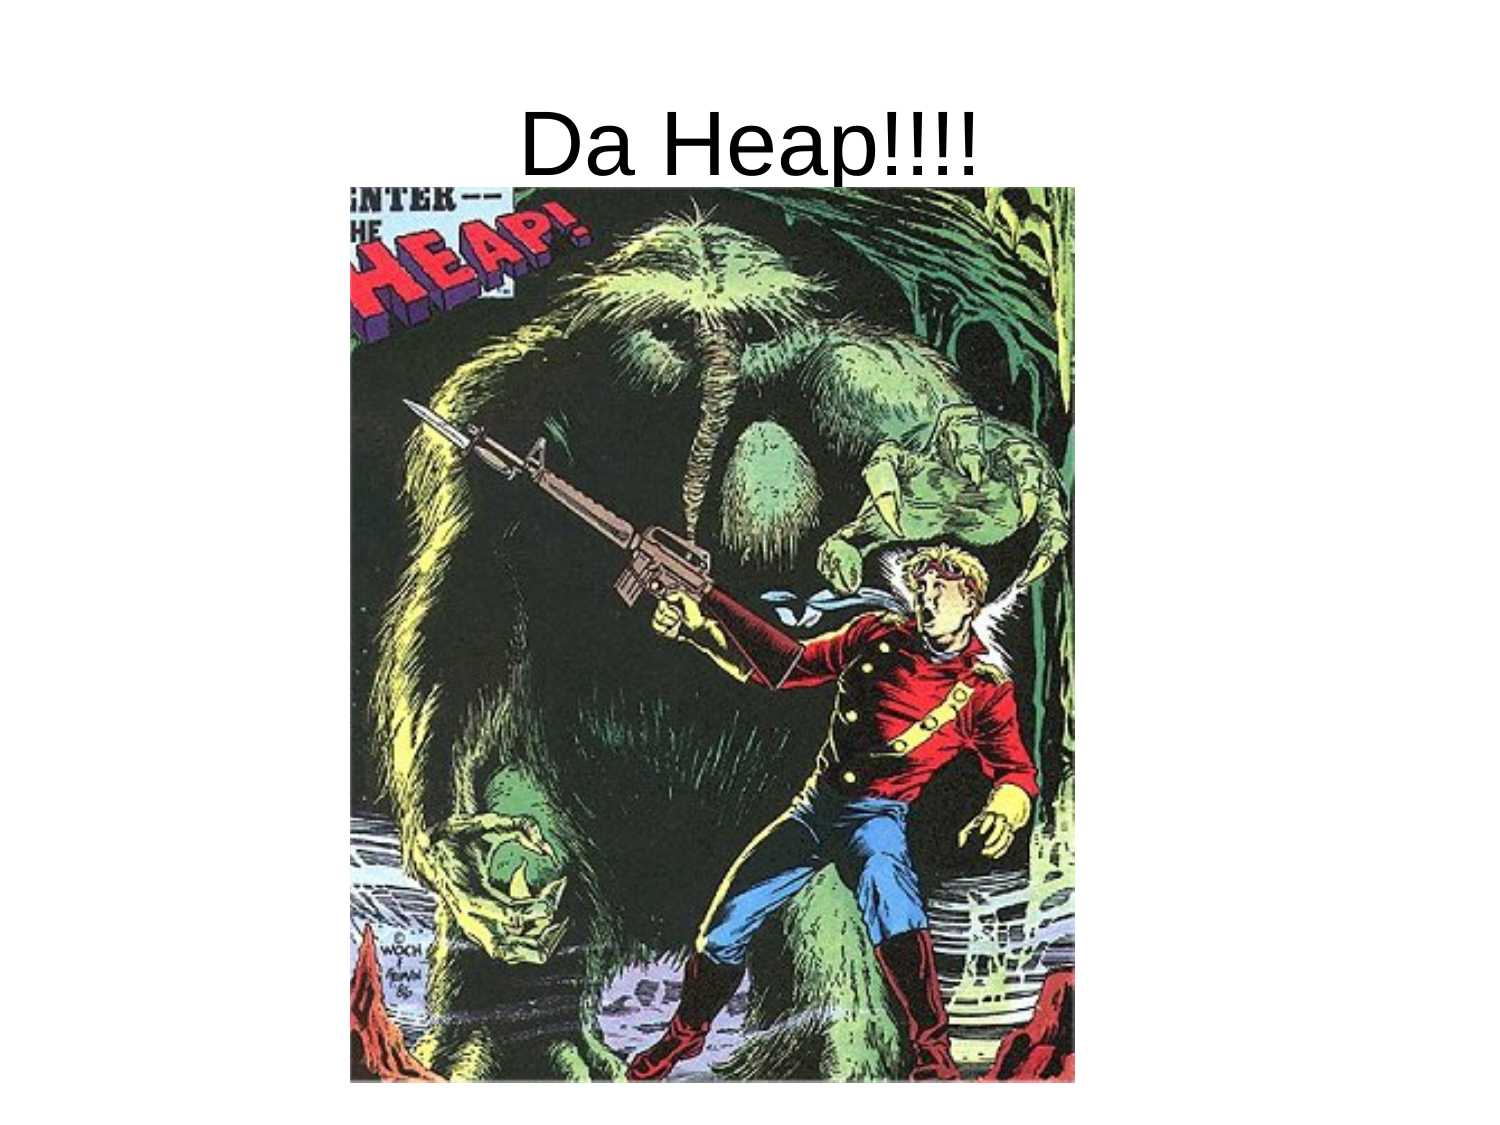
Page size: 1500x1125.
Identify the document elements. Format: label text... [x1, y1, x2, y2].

title Da Heap!!!! [75, 45, 1426, 233]
picture [350, 187, 1075, 1083]
